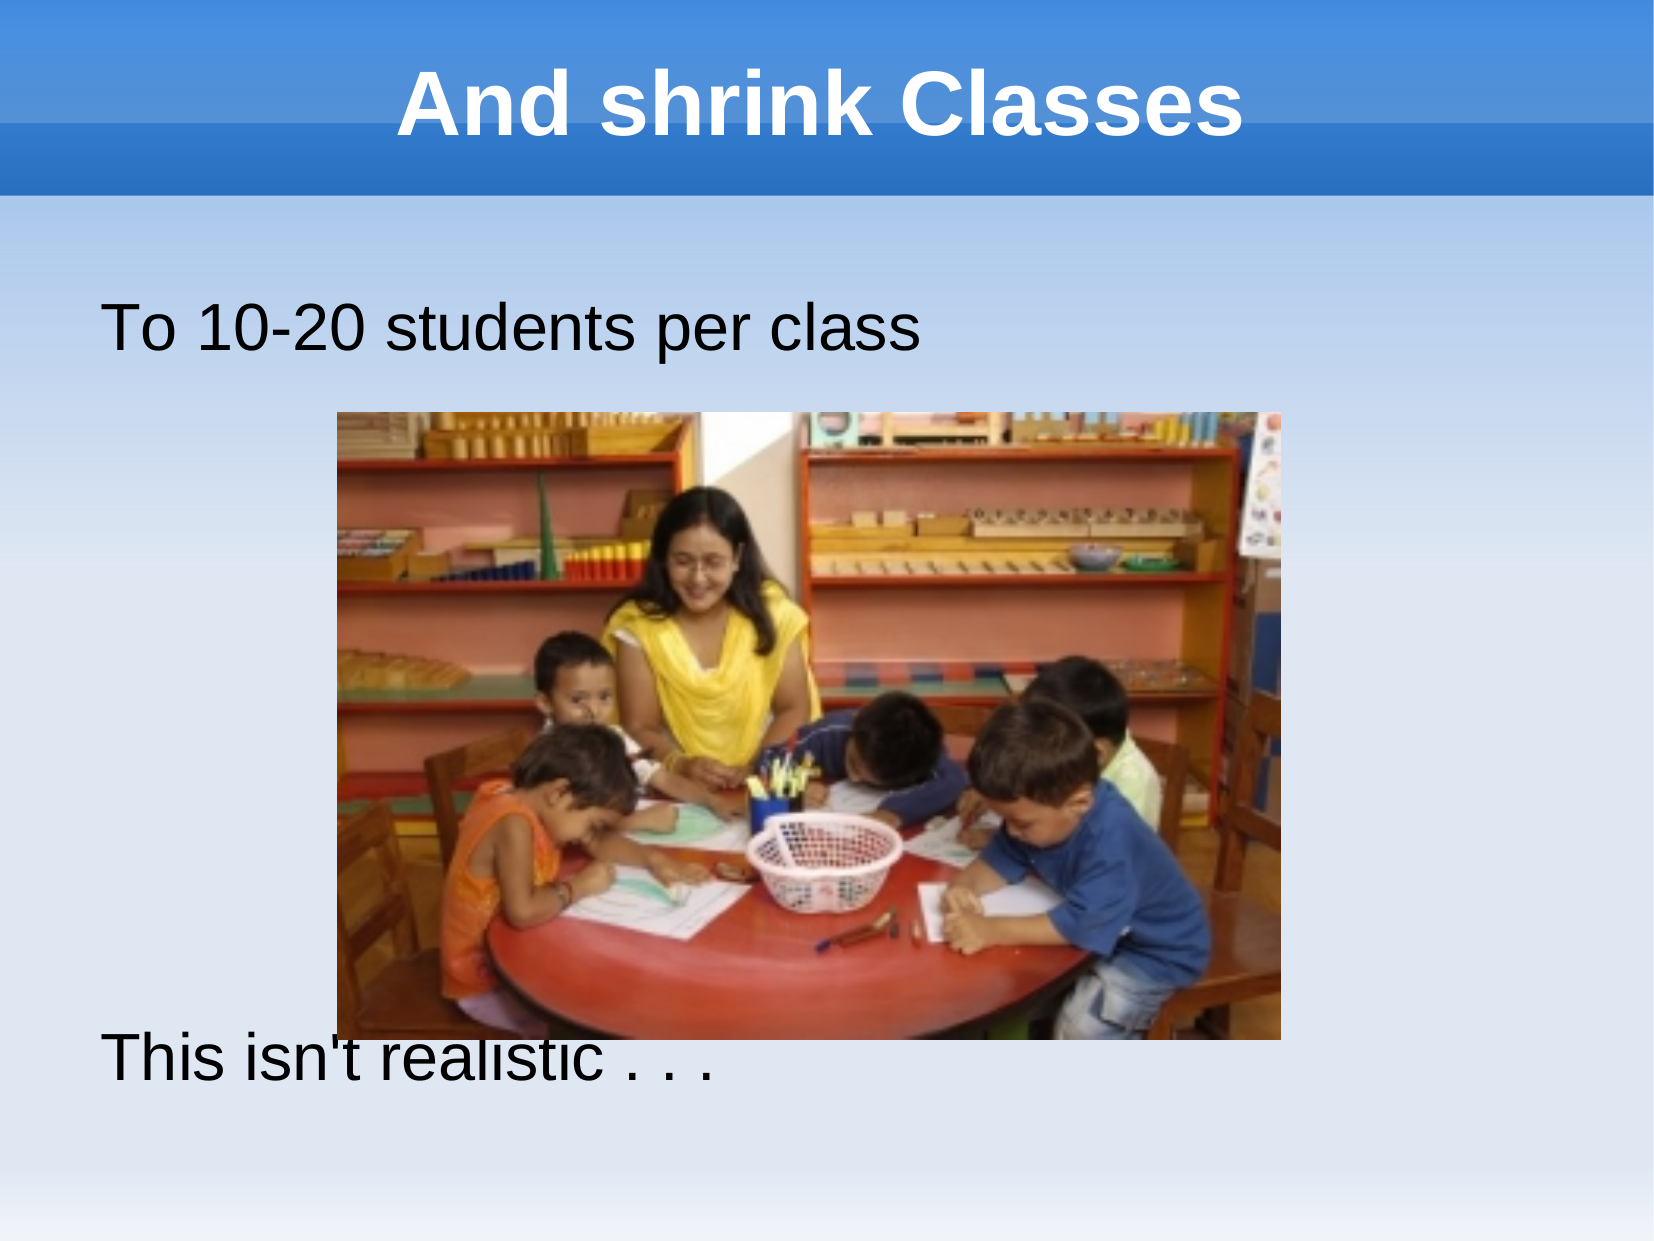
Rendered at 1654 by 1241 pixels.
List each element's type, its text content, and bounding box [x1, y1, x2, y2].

picture [0, 0, 1654, 1241]
picture [337, 412, 1281, 1040]
title And shrink Classes [76, 7, 1565, 200]
list To 10-20 students per class This isn't realistic . . . [82, 290, 1571, 1241]
